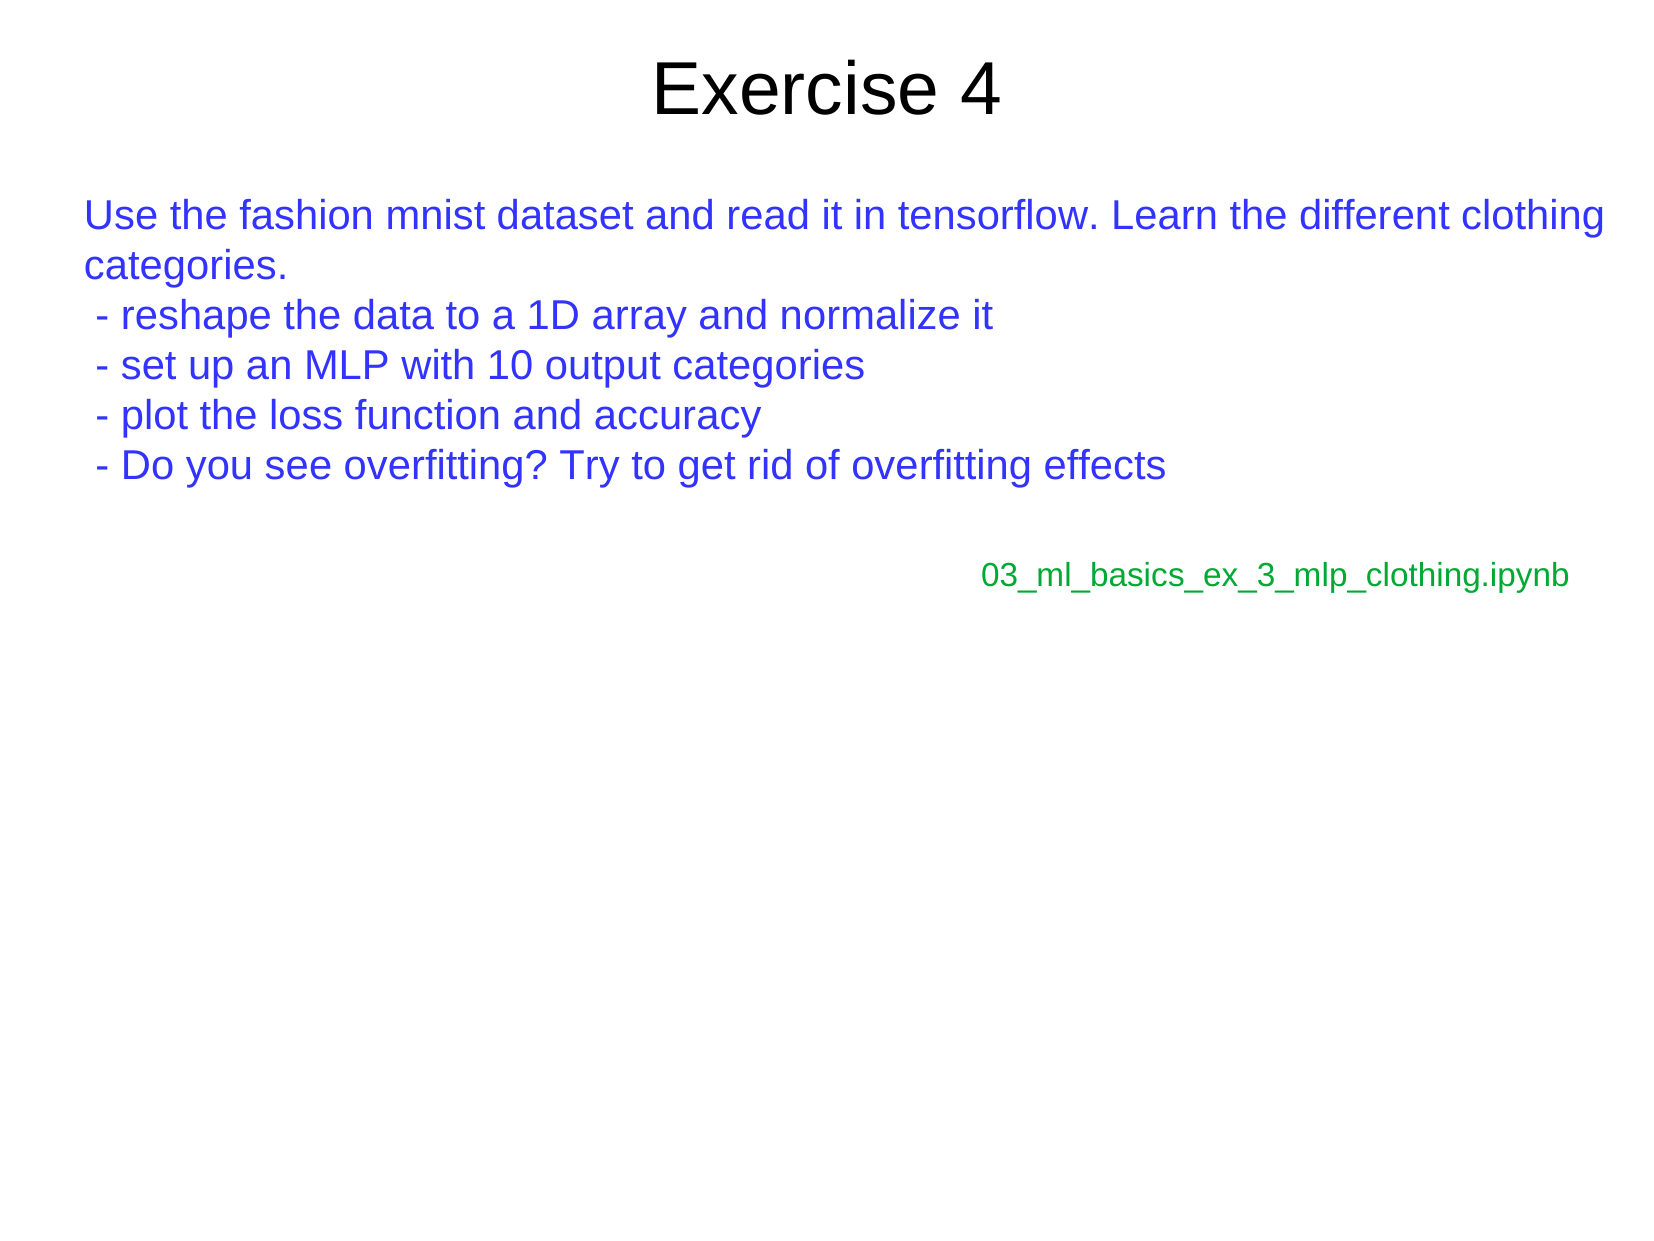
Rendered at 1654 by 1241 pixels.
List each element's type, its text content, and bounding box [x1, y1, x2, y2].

text_box Use the fashion mnist dataset and read it in tensorflow. Learn the different clothing categories. - reshape the data to a 1D array and normalize it - set up an MLP with 10 output categories - plot the loss function and accuracy - Do you see overfitting? Try to get rid of overfitting effects [54, 180, 1642, 706]
text_box 03_ml_basics_ex_3_mlp_clothing.ipynb [966, 548, 1654, 601]
title Exercise 4 [151, 0, 1502, 180]
